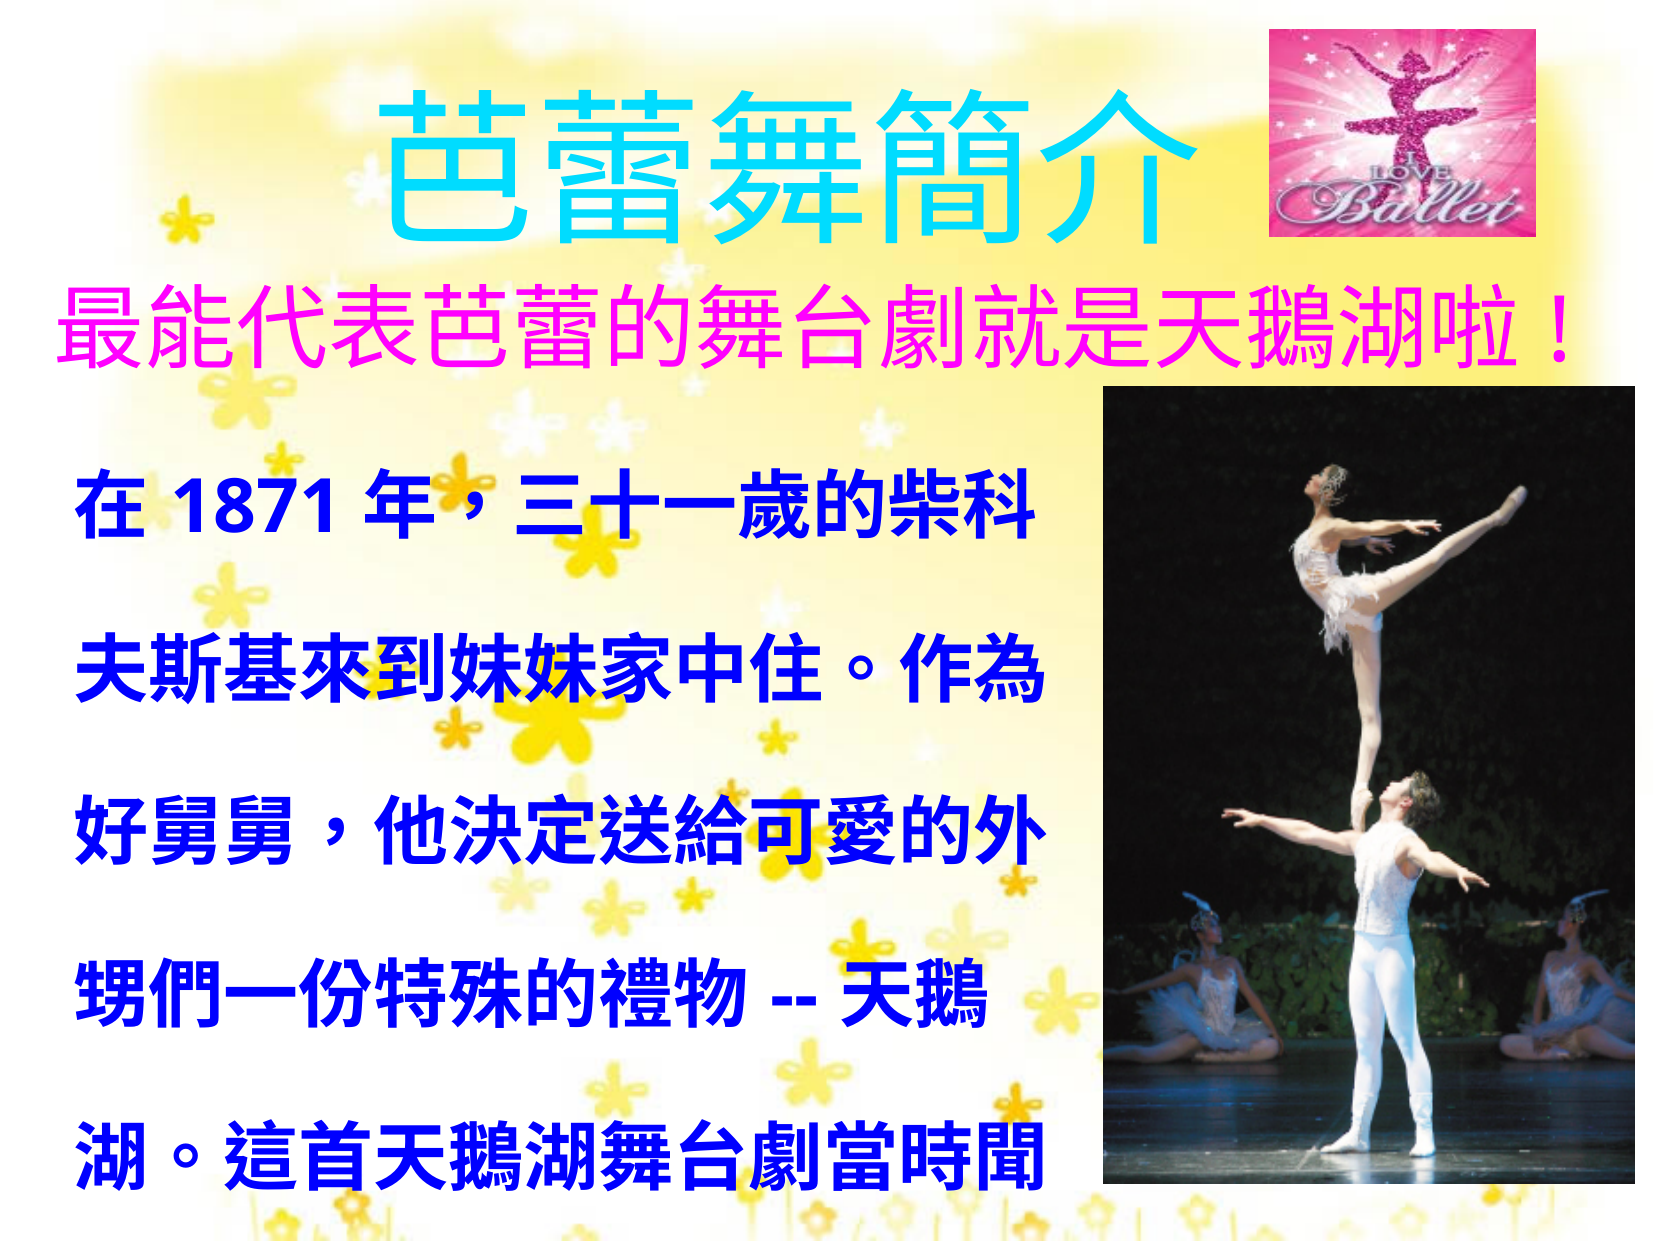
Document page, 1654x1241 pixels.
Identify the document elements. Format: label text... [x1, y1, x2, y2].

text_box 在1871年，三十一歲的柴科夫斯基來到妹妹家中住。作為好舅舅，他決定送給可愛的外甥們一份特殊的禮物--天鵝湖。這首天鵝湖舞台劇當時聞名全世界，在芭蕾界打出好成績! [59, 383, 1123, 1241]
text_box 最能代表芭蕾的舞台劇就是天鵝湖啦! [38, 247, 1595, 355]
picture [0, 0, 1654, 1241]
text_box 芭蕾舞簡介 [354, 29, 1269, 212]
